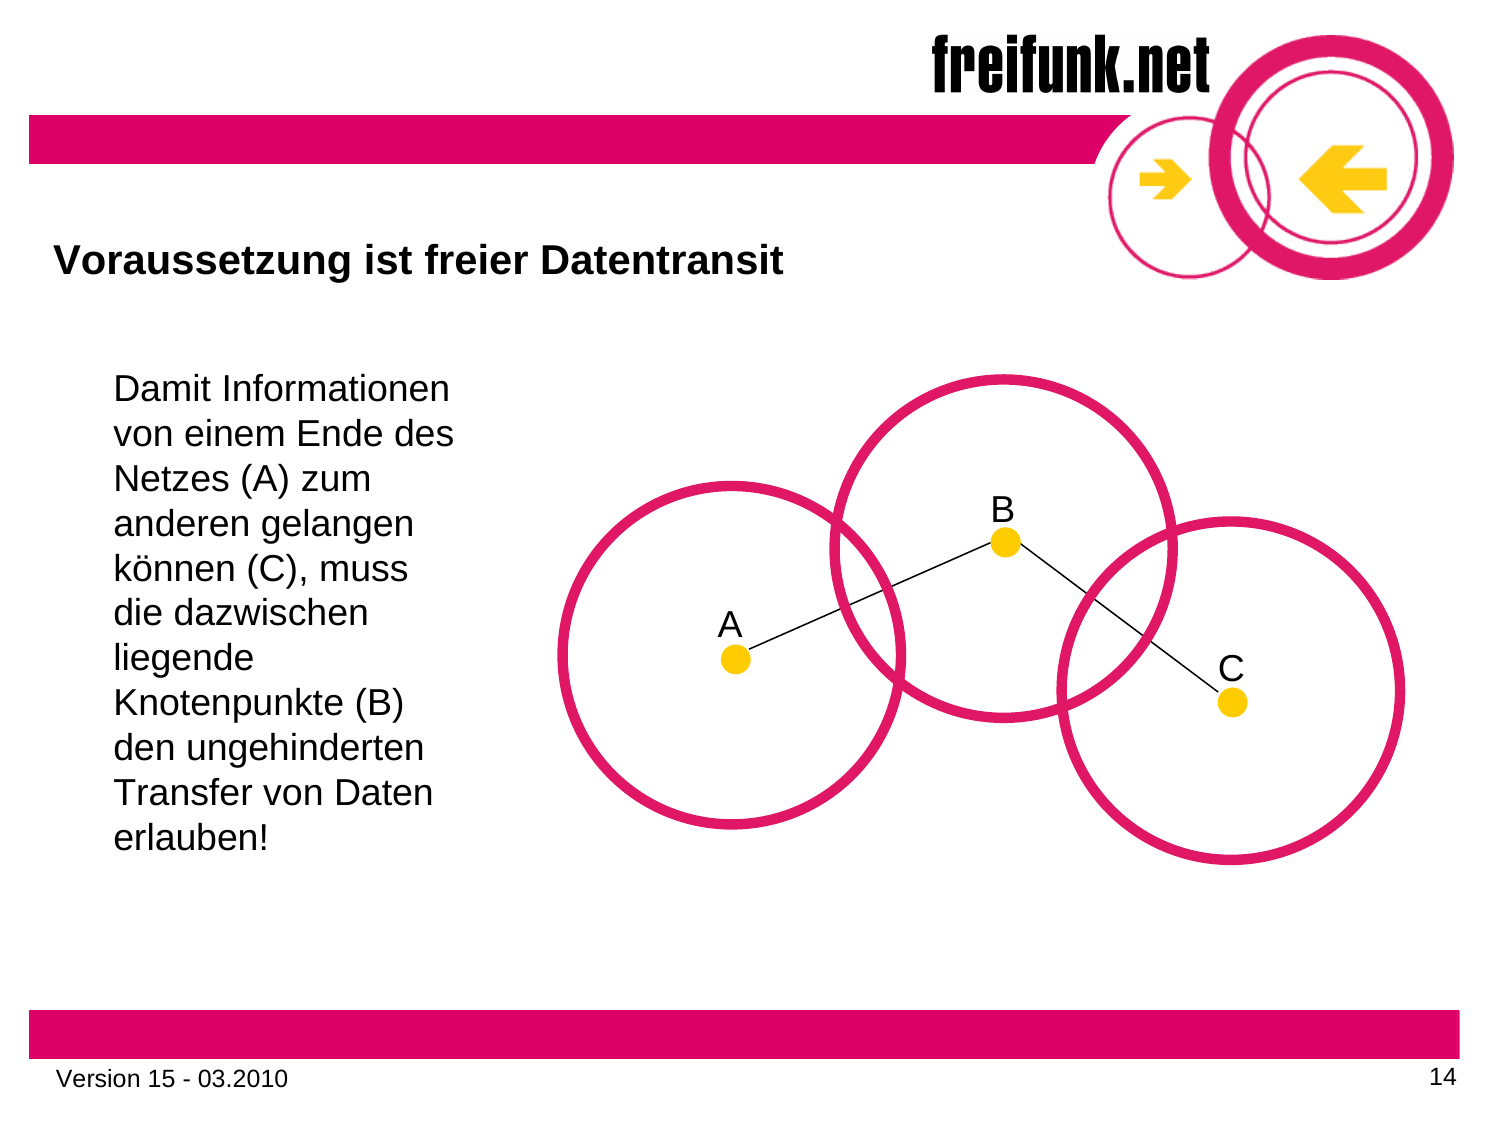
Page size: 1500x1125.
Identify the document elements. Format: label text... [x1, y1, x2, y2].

text_box [720, 654, 751, 675]
text_box [1217, 698, 1248, 718]
text_box [990, 538, 1021, 558]
text_box A [702, 576, 756, 654]
text_box Voraussetzung ist freier Datentransit [53, 233, 1046, 313]
text_box Damit Informationen von einem Ende des Netzes (A) zum anderen gelangen können (C), muss die dazwischen liegende Knotenpunkte (B) den ungehinderten Transfer von Daten erlauben! [113, 364, 477, 1003]
text_box C [1203, 620, 1256, 698]
picture [932, 34, 1454, 280]
text_box B [975, 461, 1029, 538]
